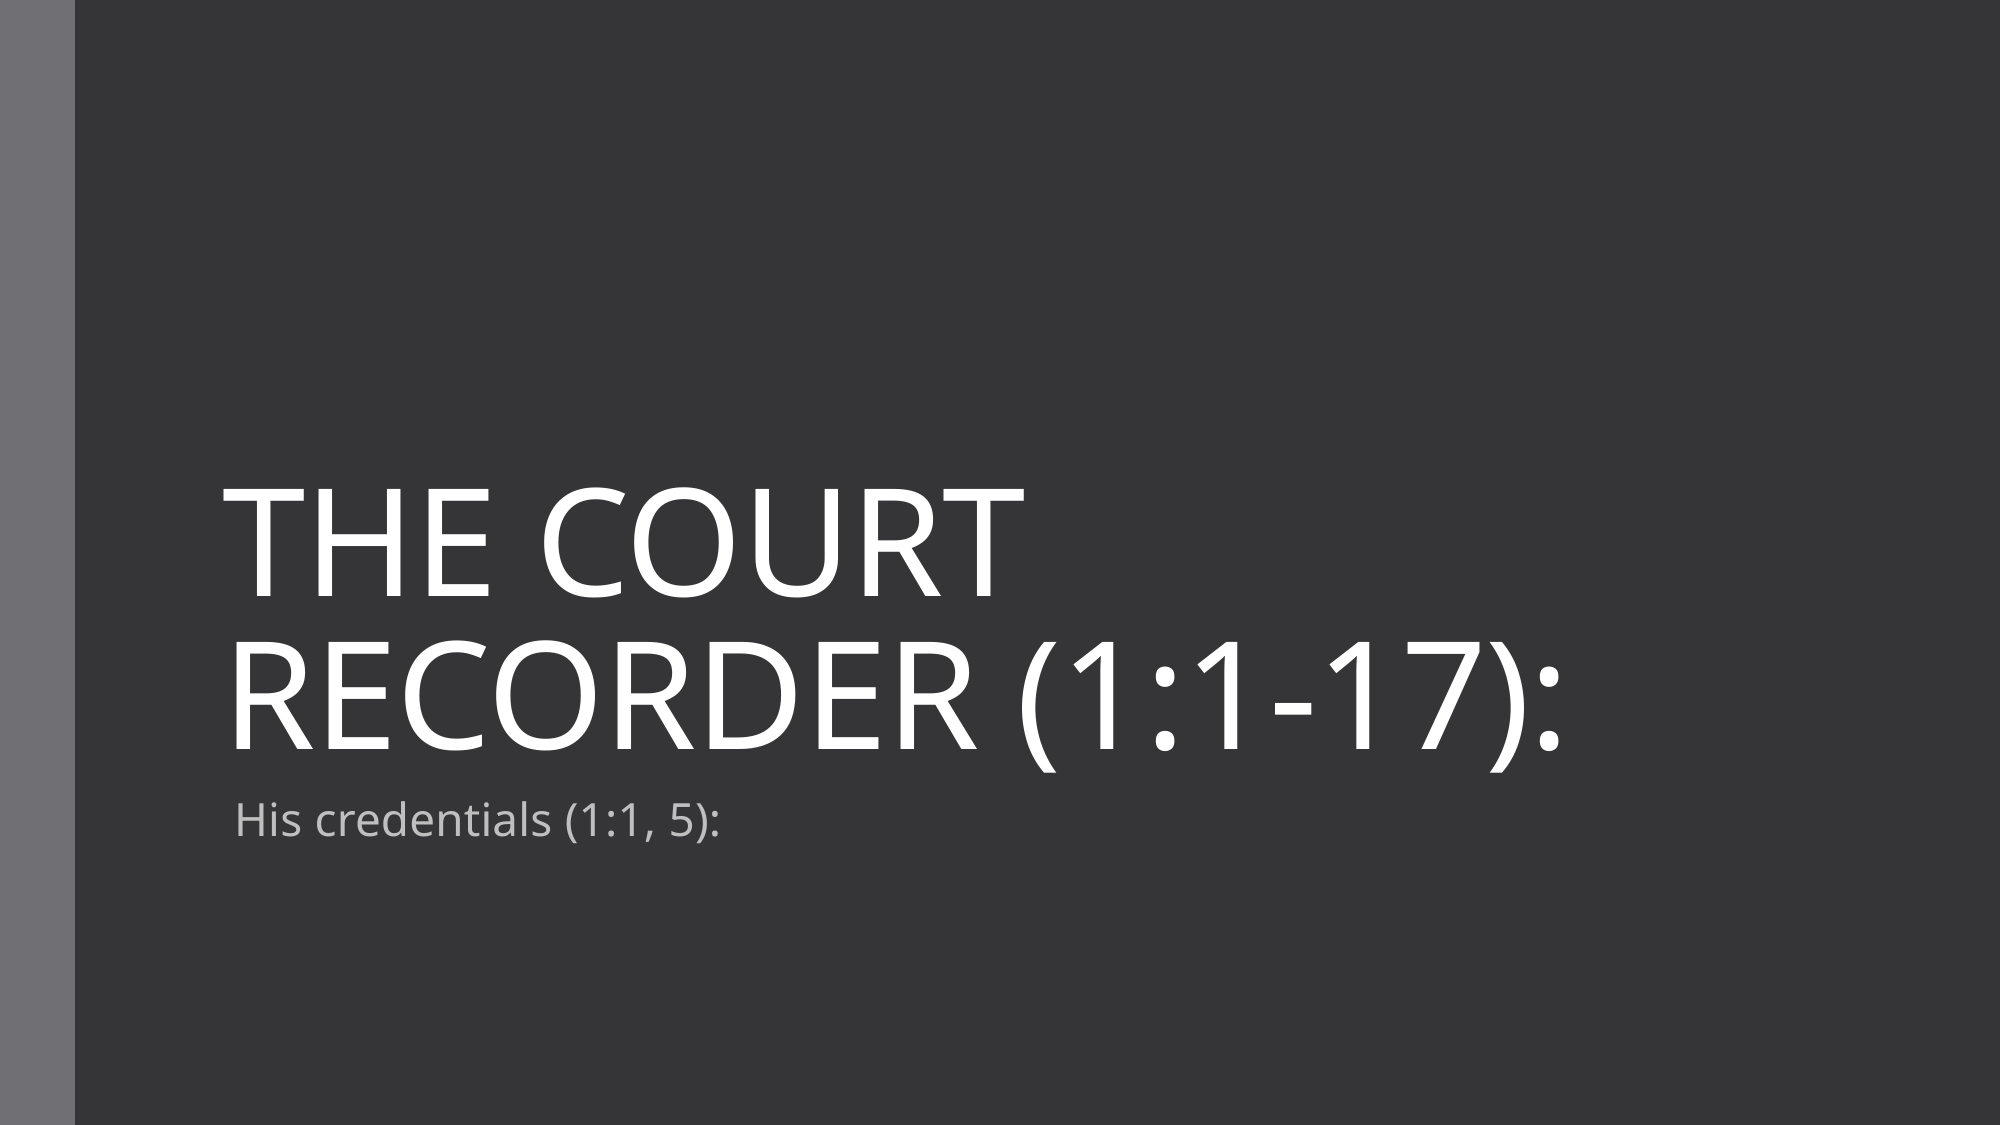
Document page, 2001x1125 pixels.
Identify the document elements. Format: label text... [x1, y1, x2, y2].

subtitle His credentials (1:1, 5): [206, 787, 1752, 1066]
title THE COURT RECORDER (1:1-17): [206, 124, 1752, 787]
